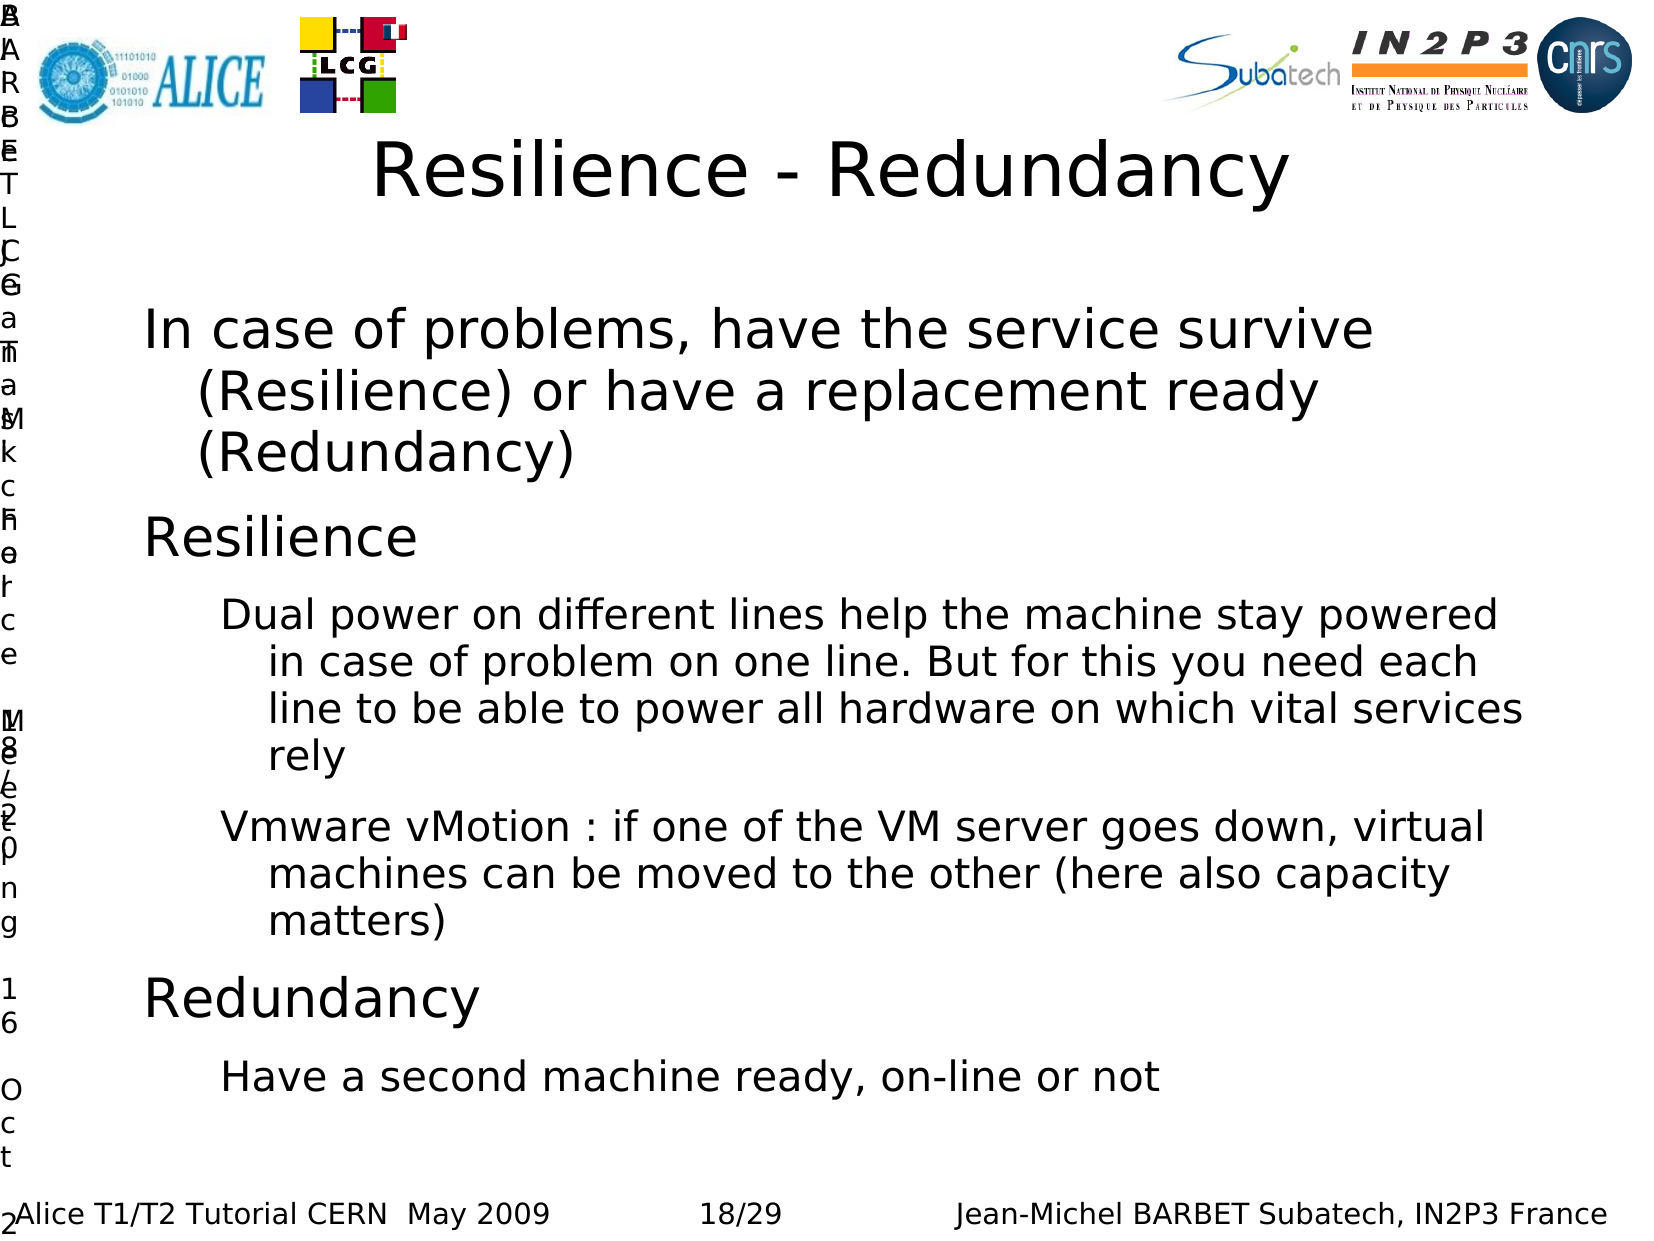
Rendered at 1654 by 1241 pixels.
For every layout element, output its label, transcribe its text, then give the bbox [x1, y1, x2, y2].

picture [300, 17, 409, 75]
list In case of problems, have the service survive (Resilience) or have a replacement ready (Redundancy) Resilience Dual power on different lines help the machine stay powered in case of problem on one line. But for this you need each line to be able to power all hardware on which vital services rely Vmware vMotion : if one of the VM server goes down, virtual machines can be moved to the other (here also capacity matters) Redundancy Have a second machine ready, on-line or not [125, 300, 1538, 1103]
picture [1537, 17, 1632, 113]
picture [1162, 34, 1340, 75]
picture [1350, 21, 1528, 75]
picture [37, 37, 276, 127]
title Resilience - Redundancy [125, 75, 1538, 268]
